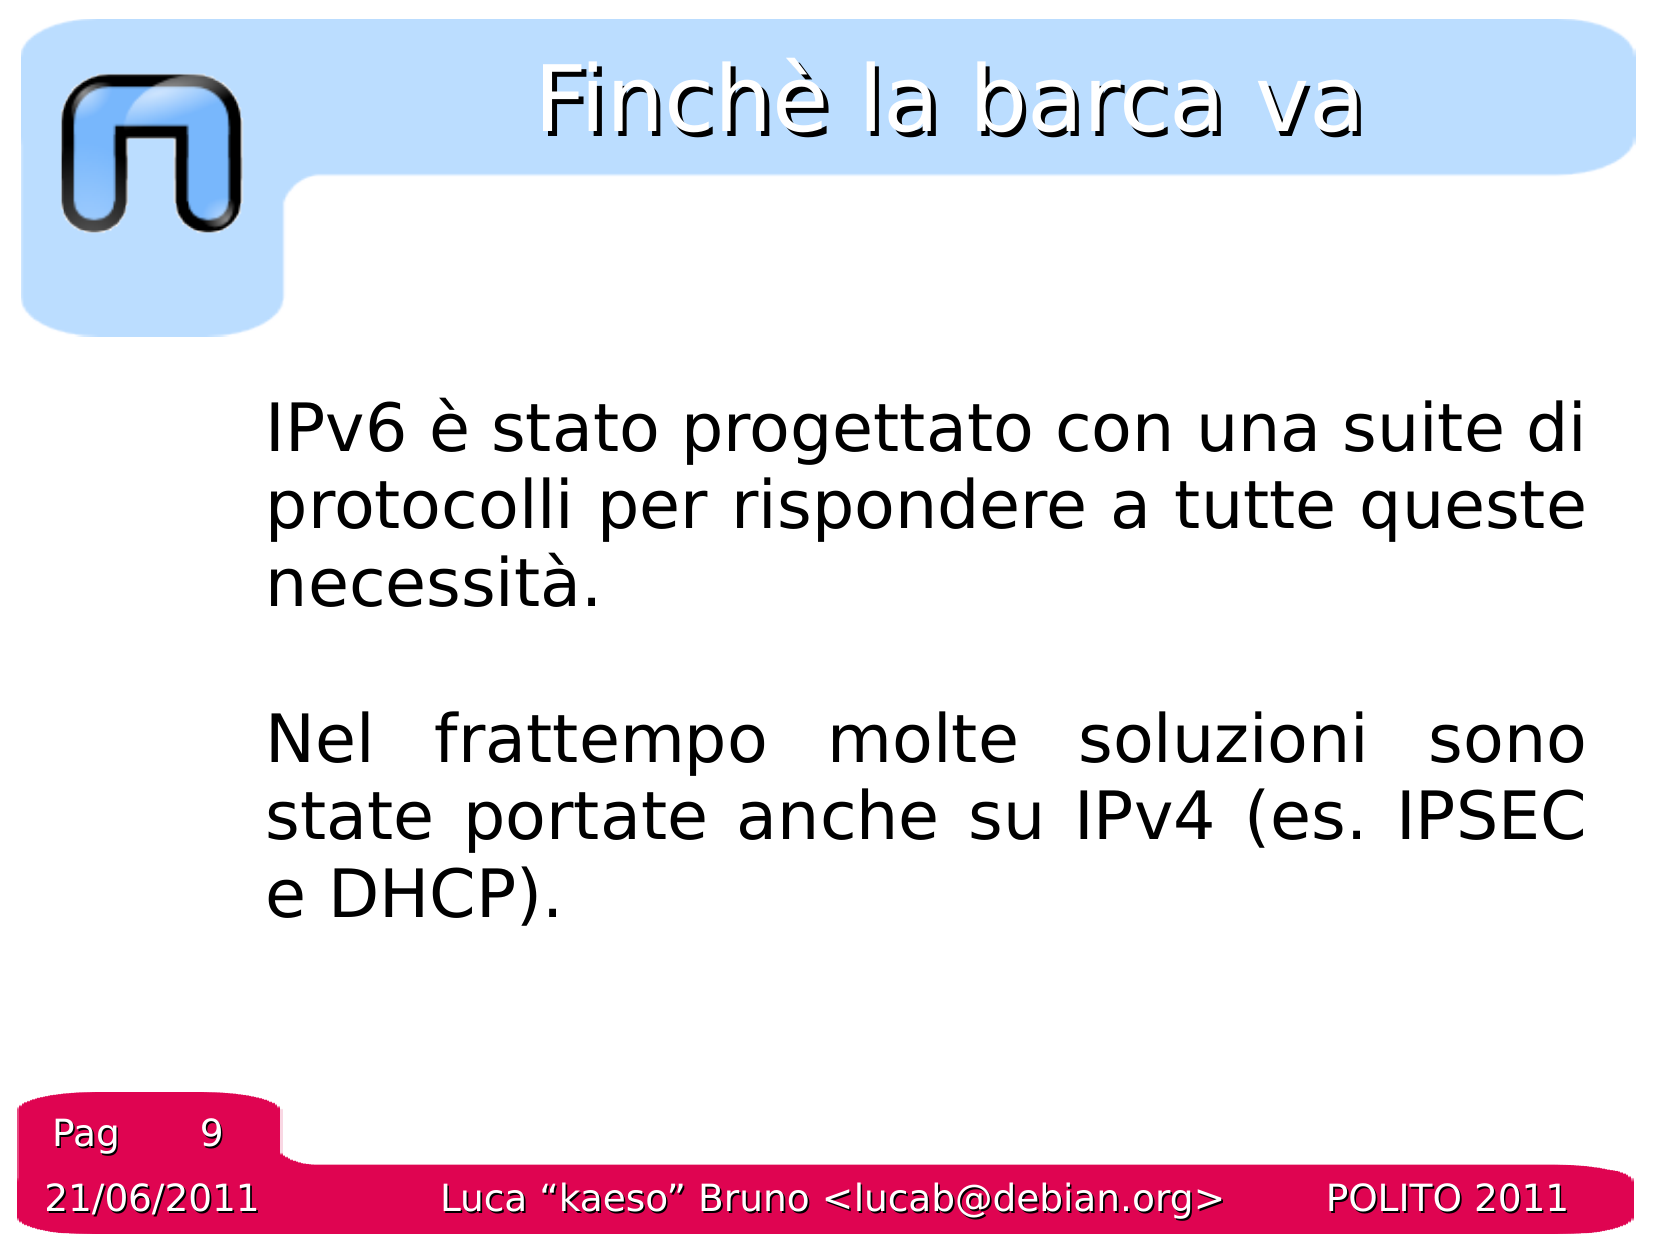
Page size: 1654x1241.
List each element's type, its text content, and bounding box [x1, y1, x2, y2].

picture [0, 19, 1636, 337]
text_box Luca “kaeso” Bruno <lucab@debian.org> POLITO 2011 [425, 1169, 1585, 1241]
picture [17, 1092, 1634, 1234]
title Finchè la barca va [265, 3, 1636, 196]
text_box 21/06/2011 [29, 1169, 284, 1241]
text_box Pag <numero> [38, 1104, 424, 1178]
subtitle IPv6 è stato progettato con una suite di protocolli per rispondere a tutte queste necessità. Nel frattempo molte soluzioni sono state portate anche su IPv4 (es. IPSEC e DHCP). [265, 259, 1589, 1063]
